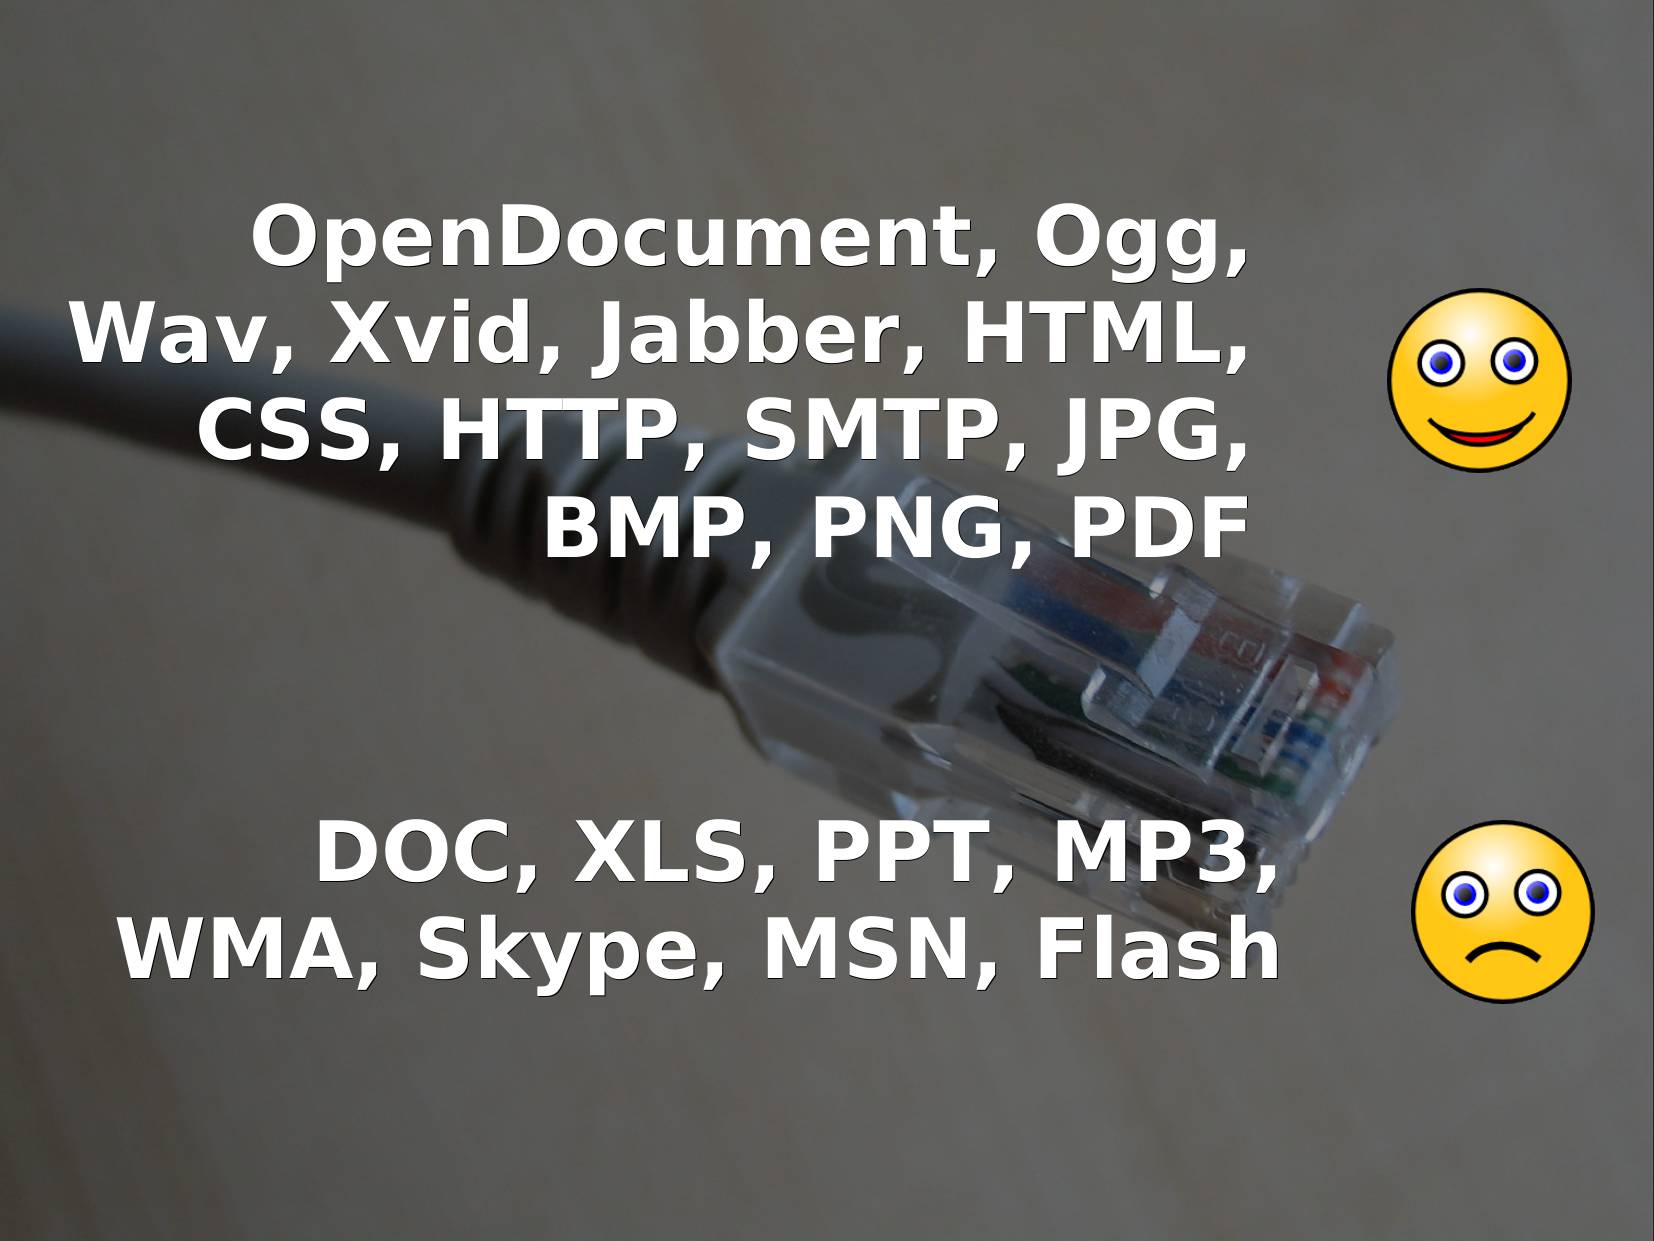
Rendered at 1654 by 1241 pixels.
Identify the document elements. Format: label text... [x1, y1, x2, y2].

text_box DOC, XLS, PPT, MP3, WMA, Skype, MSN, Flash [59, 797, 1300, 1007]
text_box OpenDocument, Ogg, Wav, Xvid, Jabber, HTML, CSS, HTTP, SMTP, JPG, BMP, PNG, PDF [29, 181, 1270, 585]
picture [0, 0, 1654, 1241]
